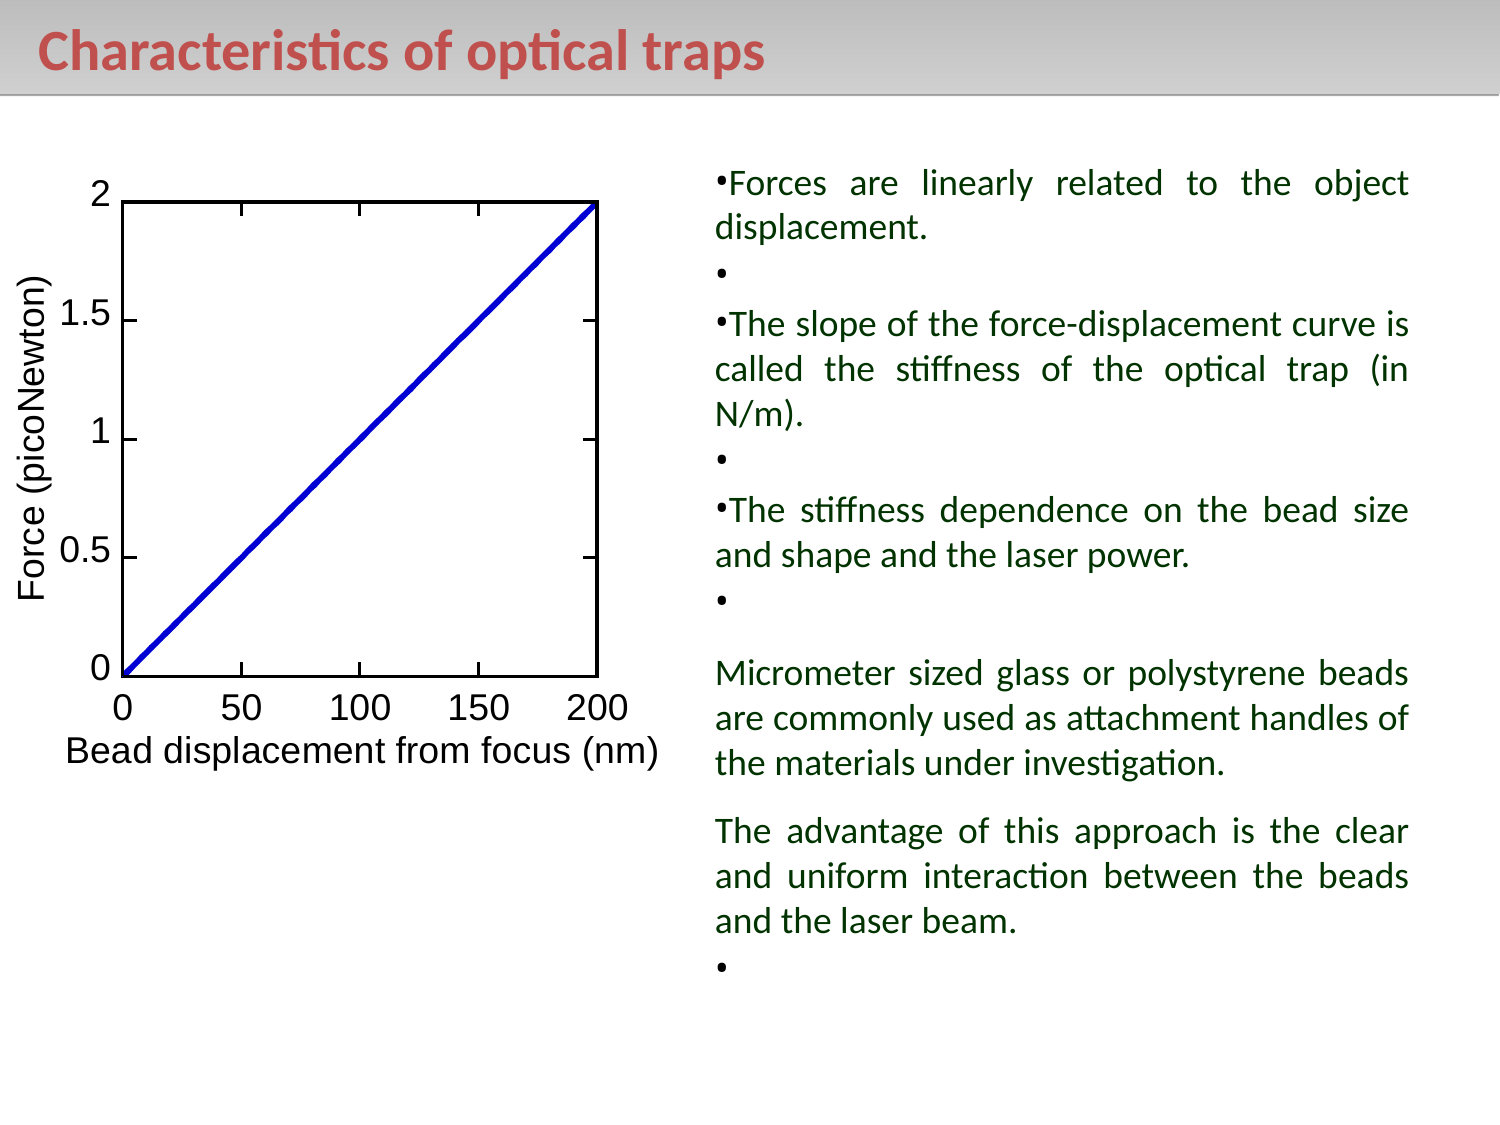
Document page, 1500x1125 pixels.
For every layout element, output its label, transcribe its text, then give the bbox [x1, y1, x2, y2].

title Characteristics of optical traps [23, 0, 1477, 94]
chart [0, 162, 664, 783]
text_box Forces are linearly related to the object displacement. The slope of the force-displacement curve is called the stiffness of the optical trap (in N/m). The stiffness dependence on the bead size and shape and the laser power. Micrometer sized glass or polystyrene beads are commonly used as attachment handles of the materials under investigation. The advantage of this approach is the clear and uniform interaction between the beads and the laser beam. [700, 150, 1425, 1000]
